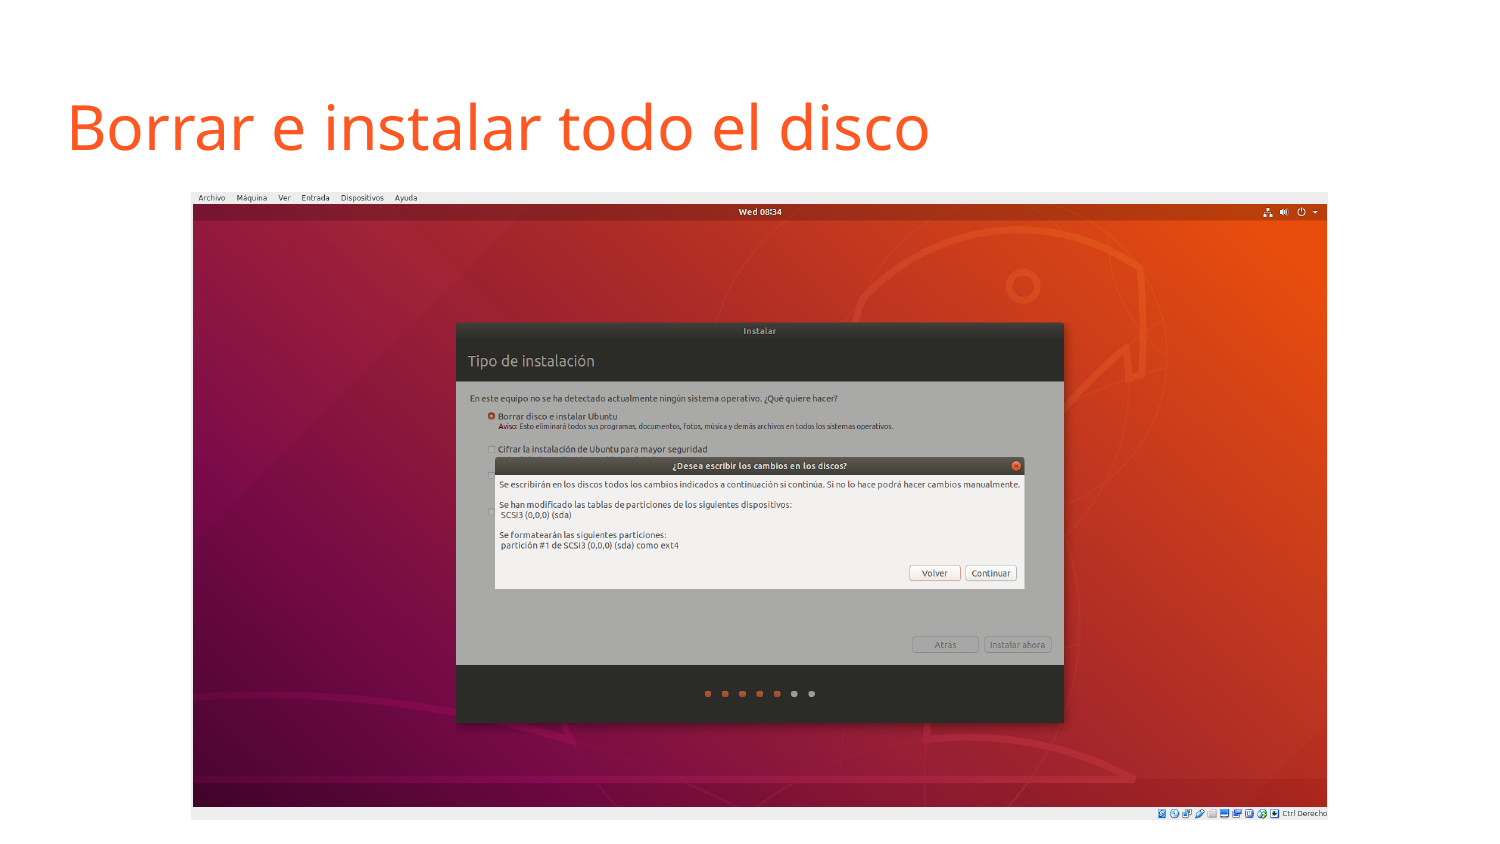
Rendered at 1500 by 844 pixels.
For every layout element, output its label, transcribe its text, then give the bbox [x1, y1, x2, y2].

picture [191, 192, 1328, 820]
title Borrar e instalar todo el disco [51, 72, 1449, 167]
